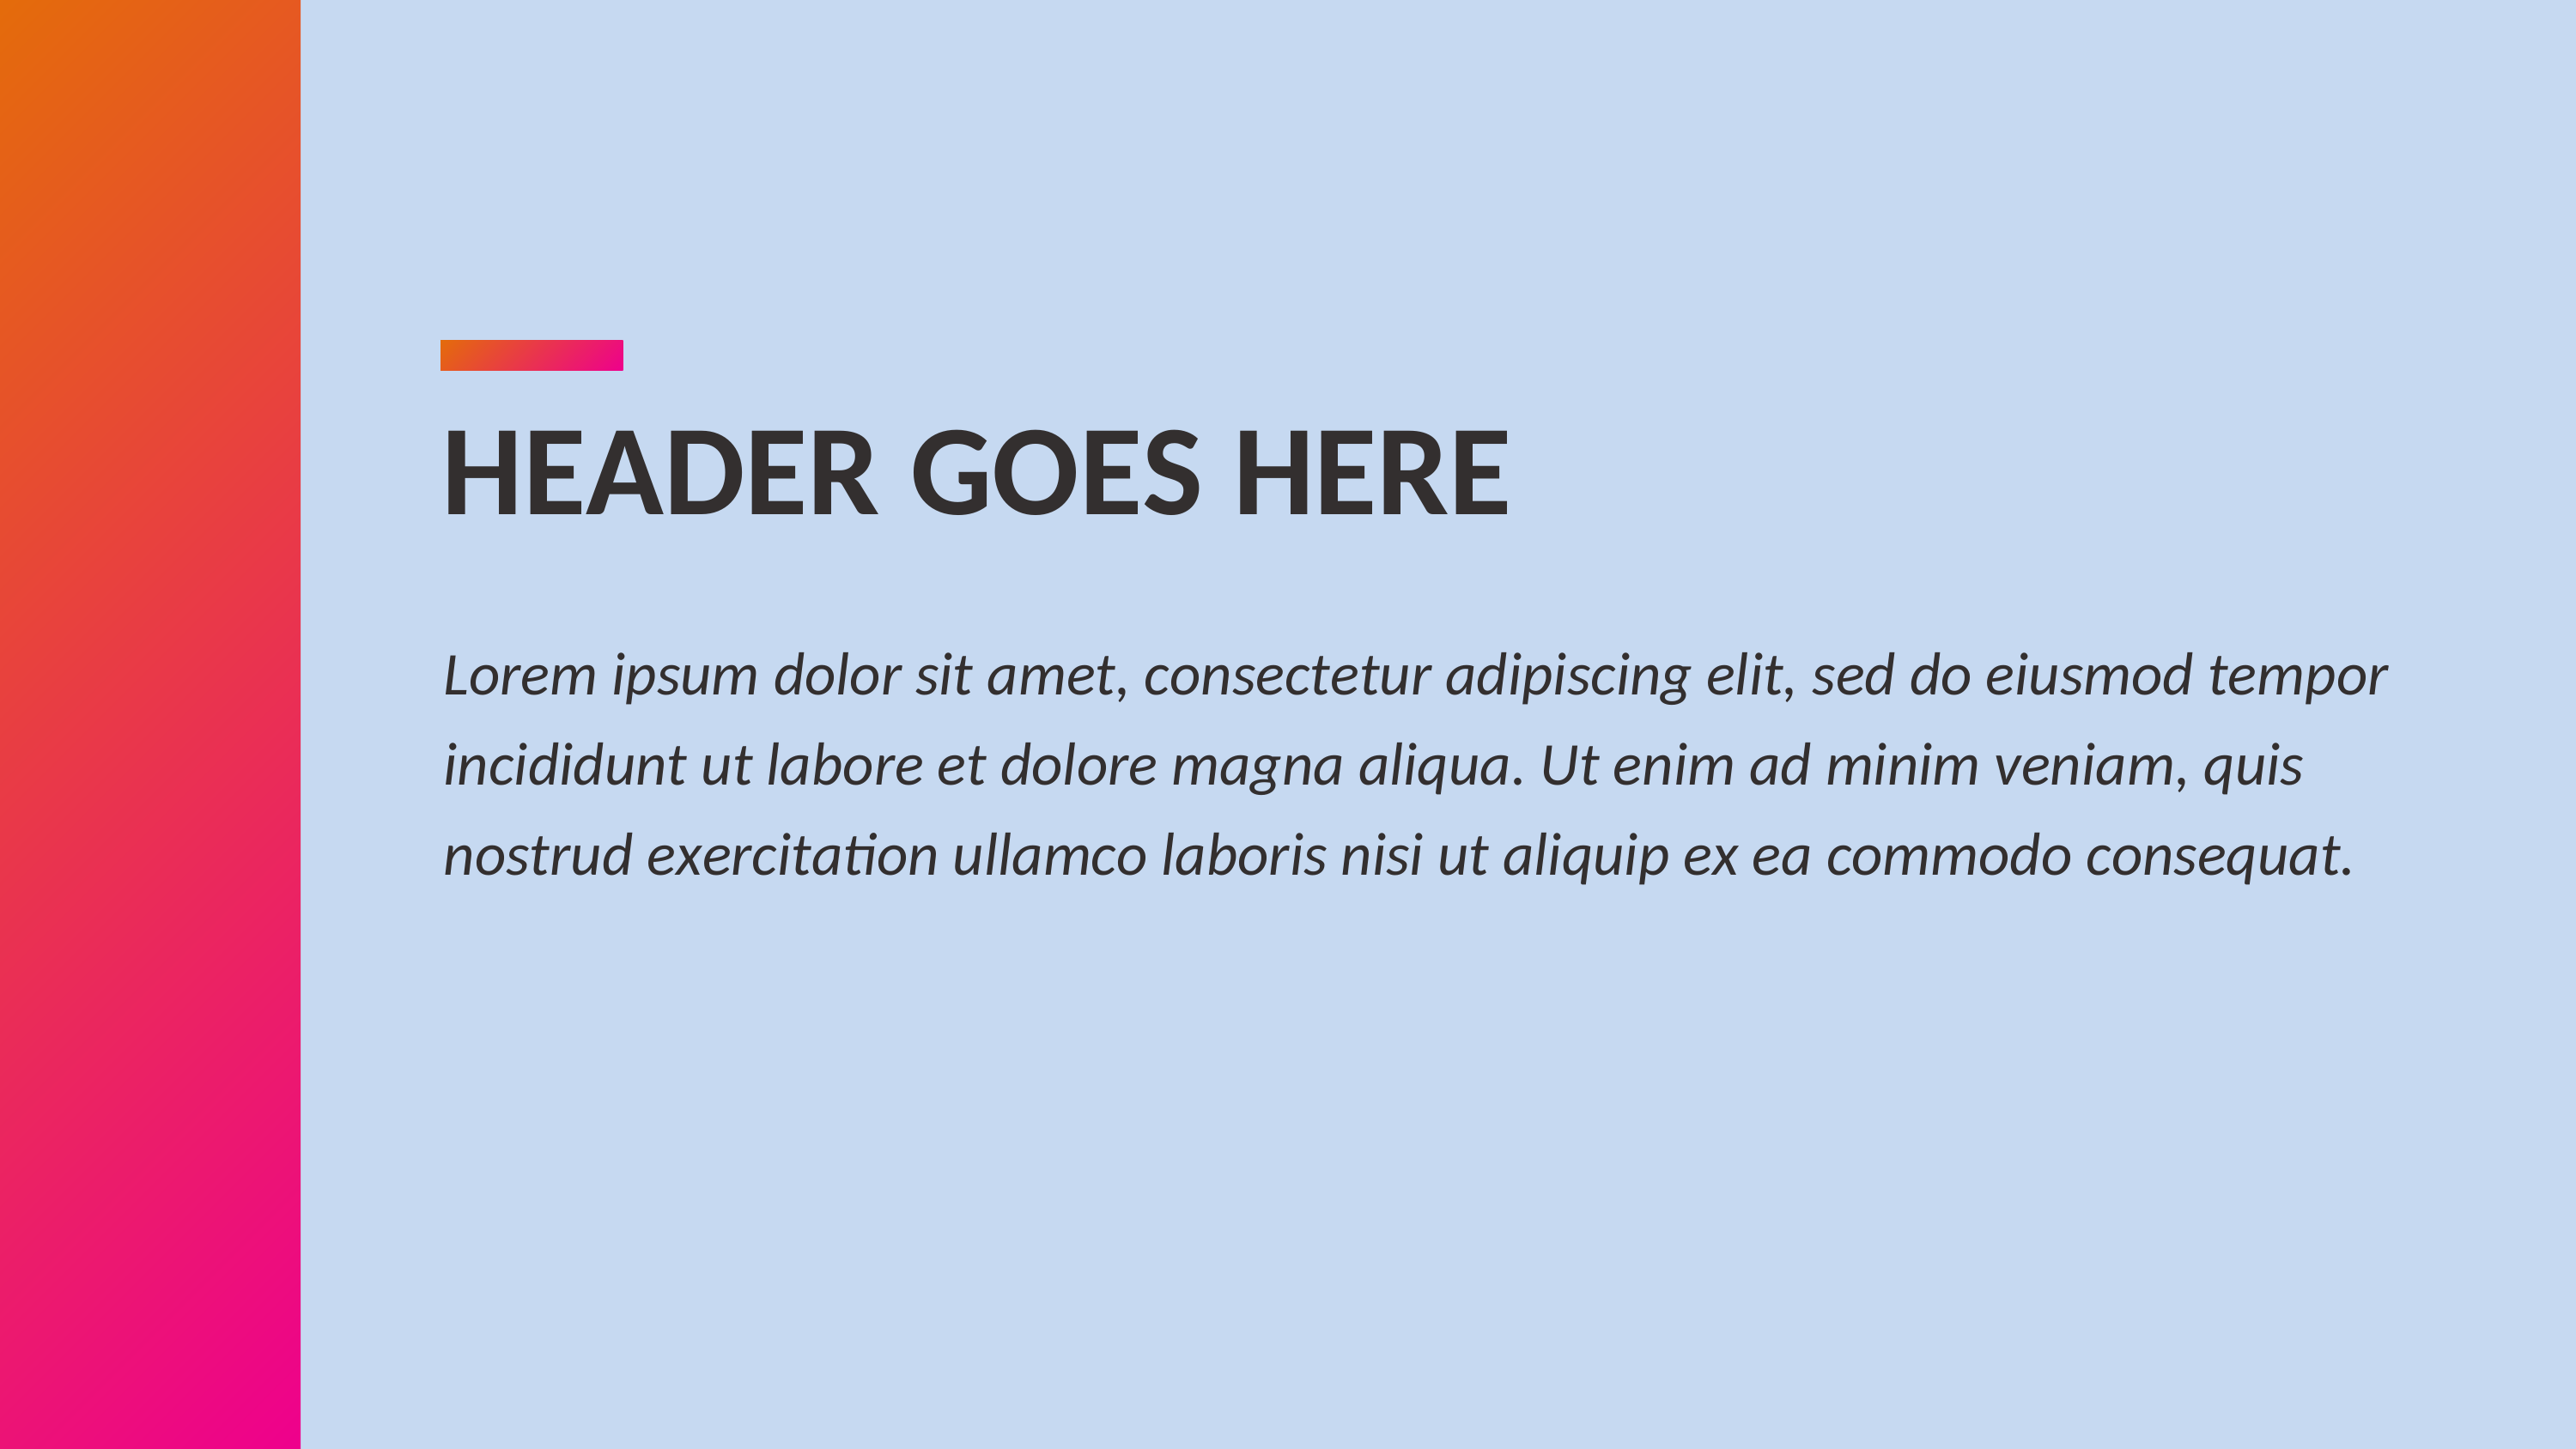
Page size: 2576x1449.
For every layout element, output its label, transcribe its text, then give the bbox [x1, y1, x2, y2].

title HEADER GOES HERE [440, 383, 2448, 645]
list Lorem ipsum dolor sit amet, consectetur adipiscing elit, sed do eiusmod tempor incididunt ut labore et dolore magna aliqua. Ut enim ad minim veniam, quis nostrud exercitation ullamco laboris nisi ut aliquip ex ea commodo consequat. [440, 615, 2415, 1250]
text_box [440, 340, 623, 371]
